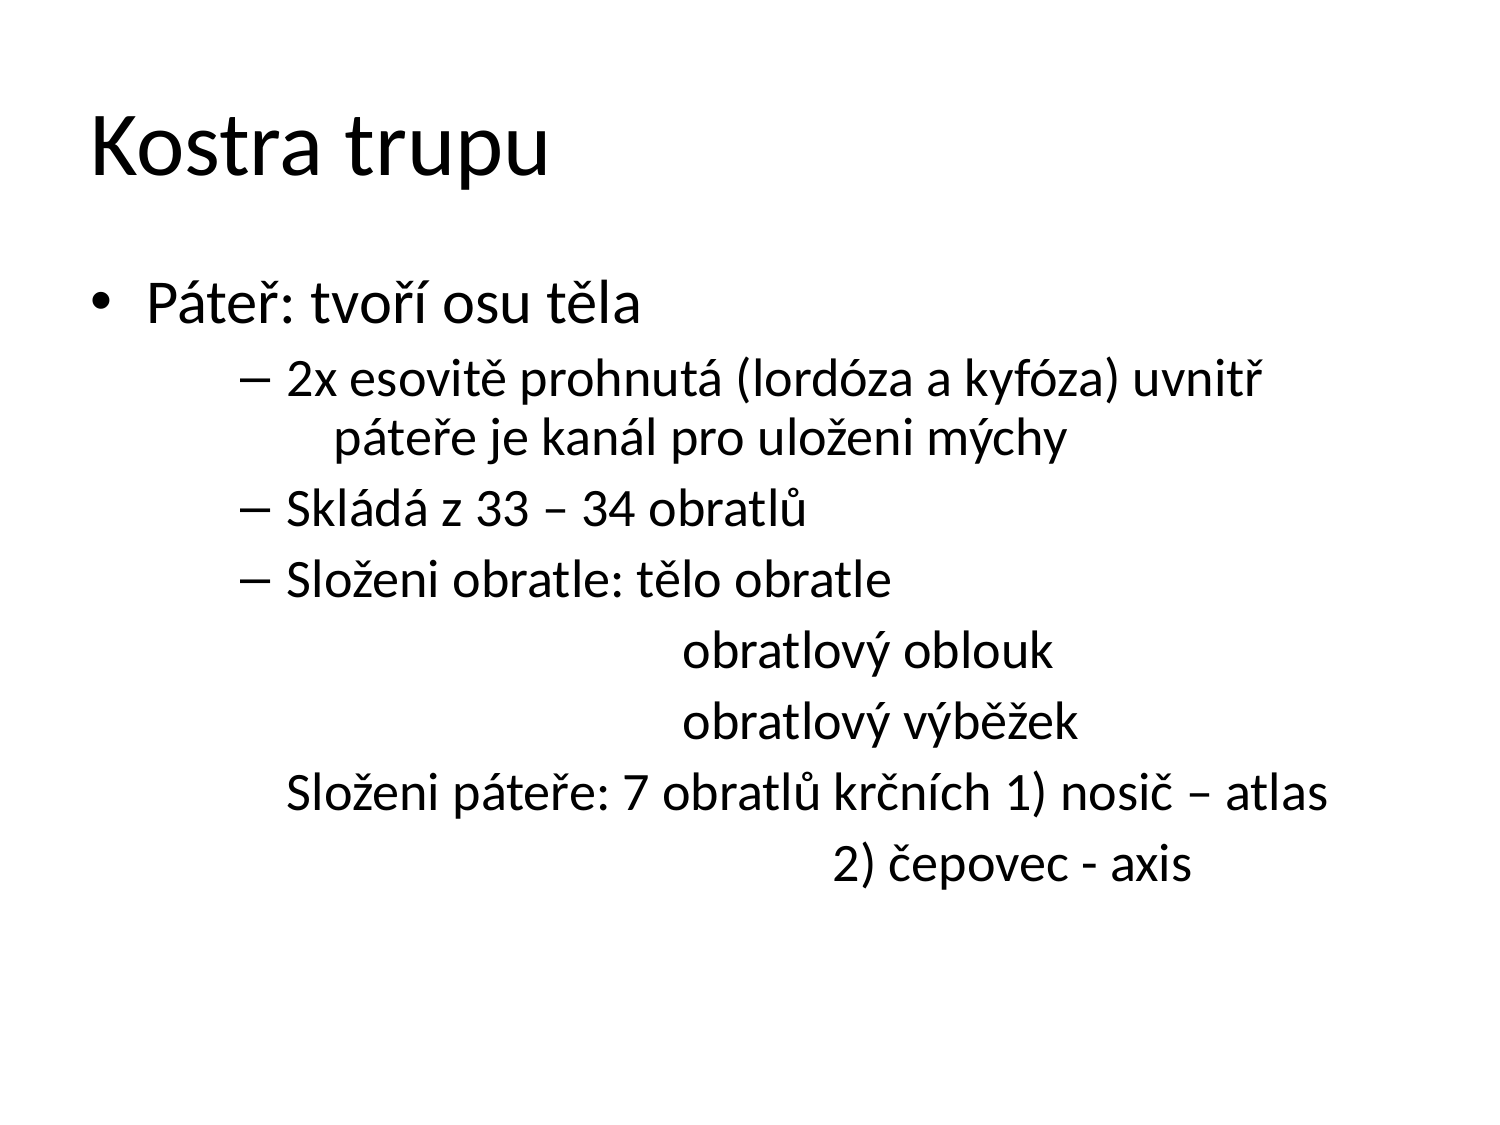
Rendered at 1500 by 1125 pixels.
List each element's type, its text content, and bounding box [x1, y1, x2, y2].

title Kostra trupu [75, 45, 1426, 233]
list Páteř: tvoří osu těla 2x esovitě prohnutá (lordóza a kyfóza) uvnitř páteře je kanál pro uloženi mýchy Skládá z 33 – 34 obratlů Složeni obratle: tělo obratle obratlový oblouk obratlový výběžek Složeni páteře: 7 obratlů krčních 1) nosič – atlas 2) čepovec - axis [75, 262, 1426, 1005]
